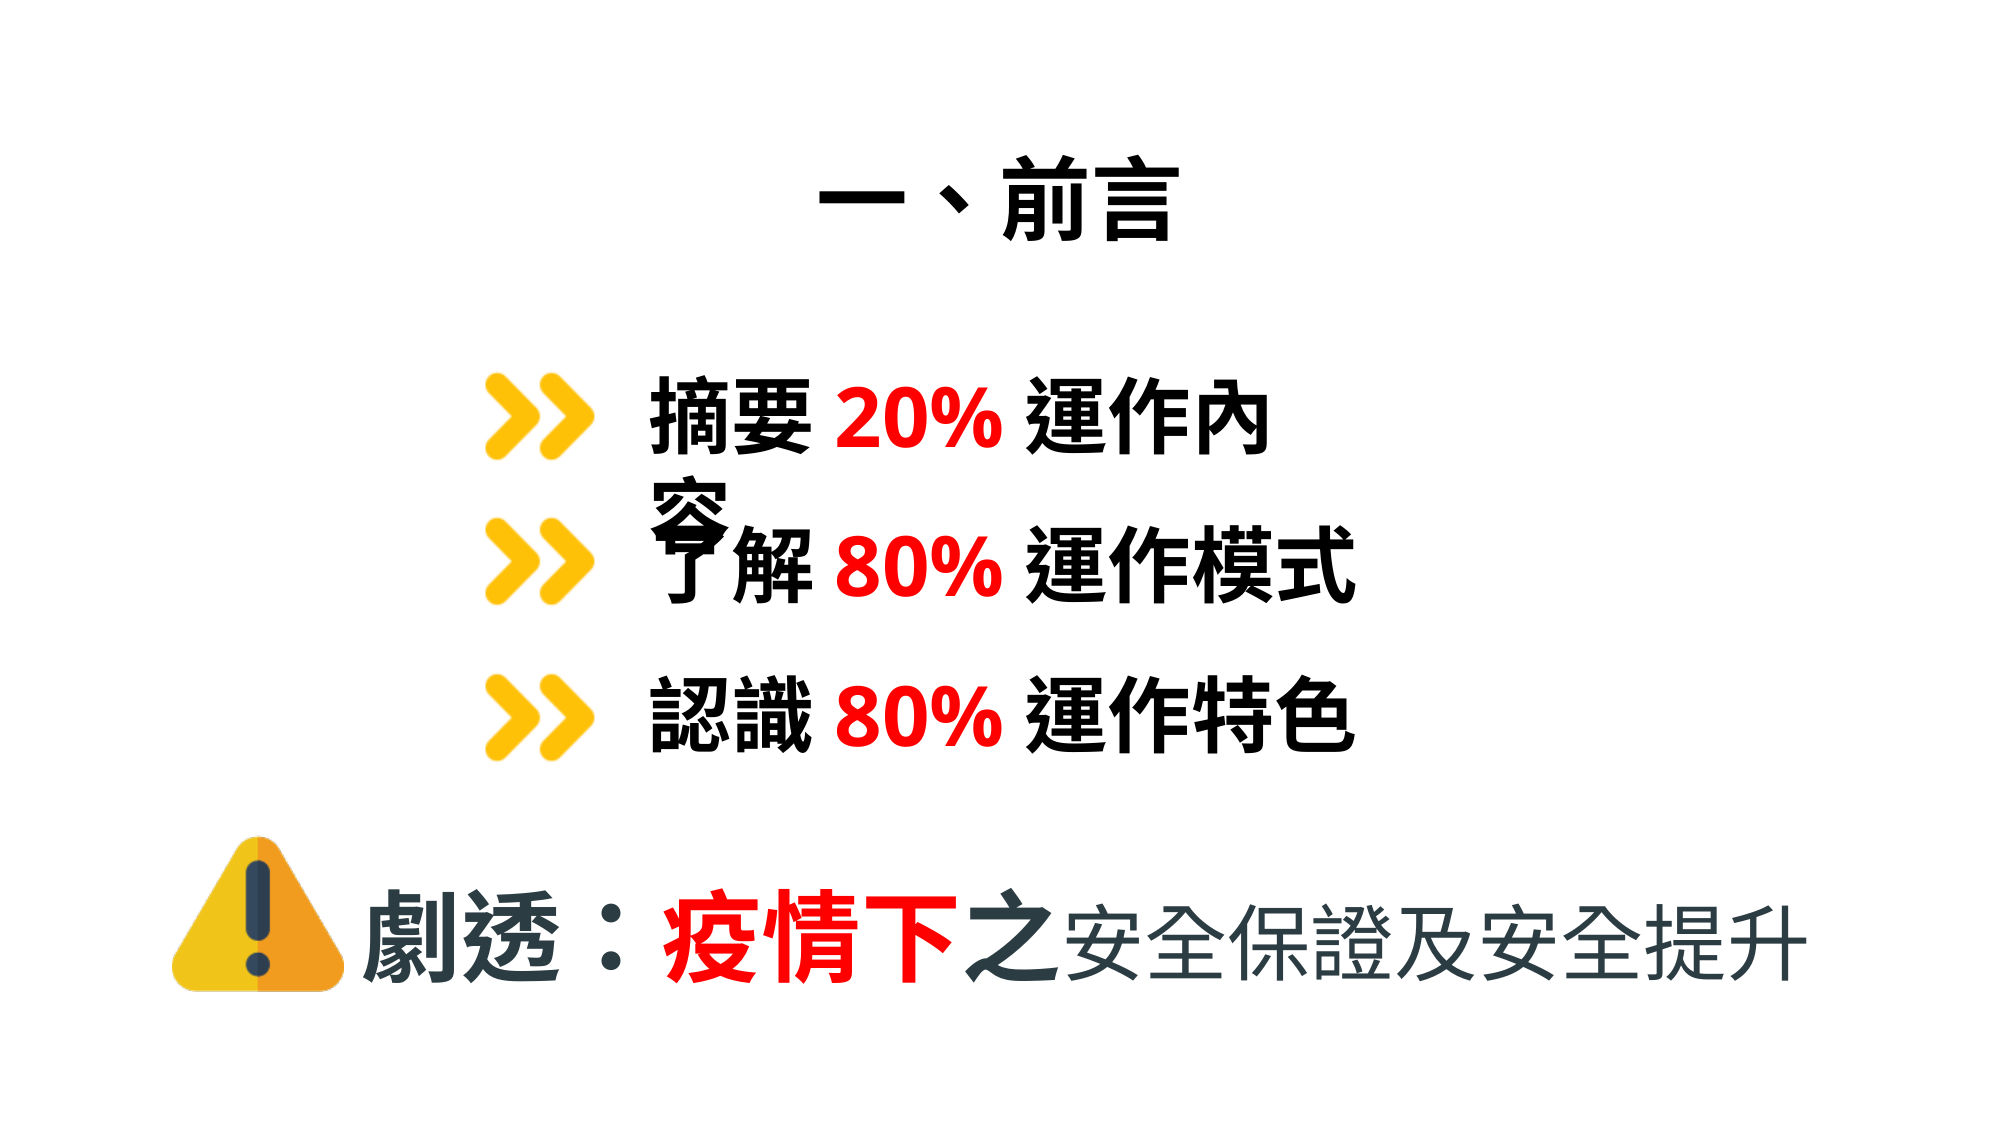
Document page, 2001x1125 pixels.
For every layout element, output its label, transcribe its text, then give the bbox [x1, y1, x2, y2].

text_box 一、前言 [123, 134, 1877, 261]
text_box 摘要20%運作內容 [633, 357, 1352, 473]
text_box 認識80%運作特色 [633, 655, 1551, 773]
text_box 了解80%運作模式 [633, 505, 1551, 623]
picture [449, 341, 626, 478]
picture [449, 486, 626, 623]
text_box 了解80%運作模式 [677, 514, 704, 526]
text_box 劇透：疫情下之安全保證及安全提升 [346, 866, 1828, 1004]
picture [449, 643, 626, 780]
text_box 了解80%運作模式 [675, 535, 704, 543]
picture [172, 828, 344, 1000]
